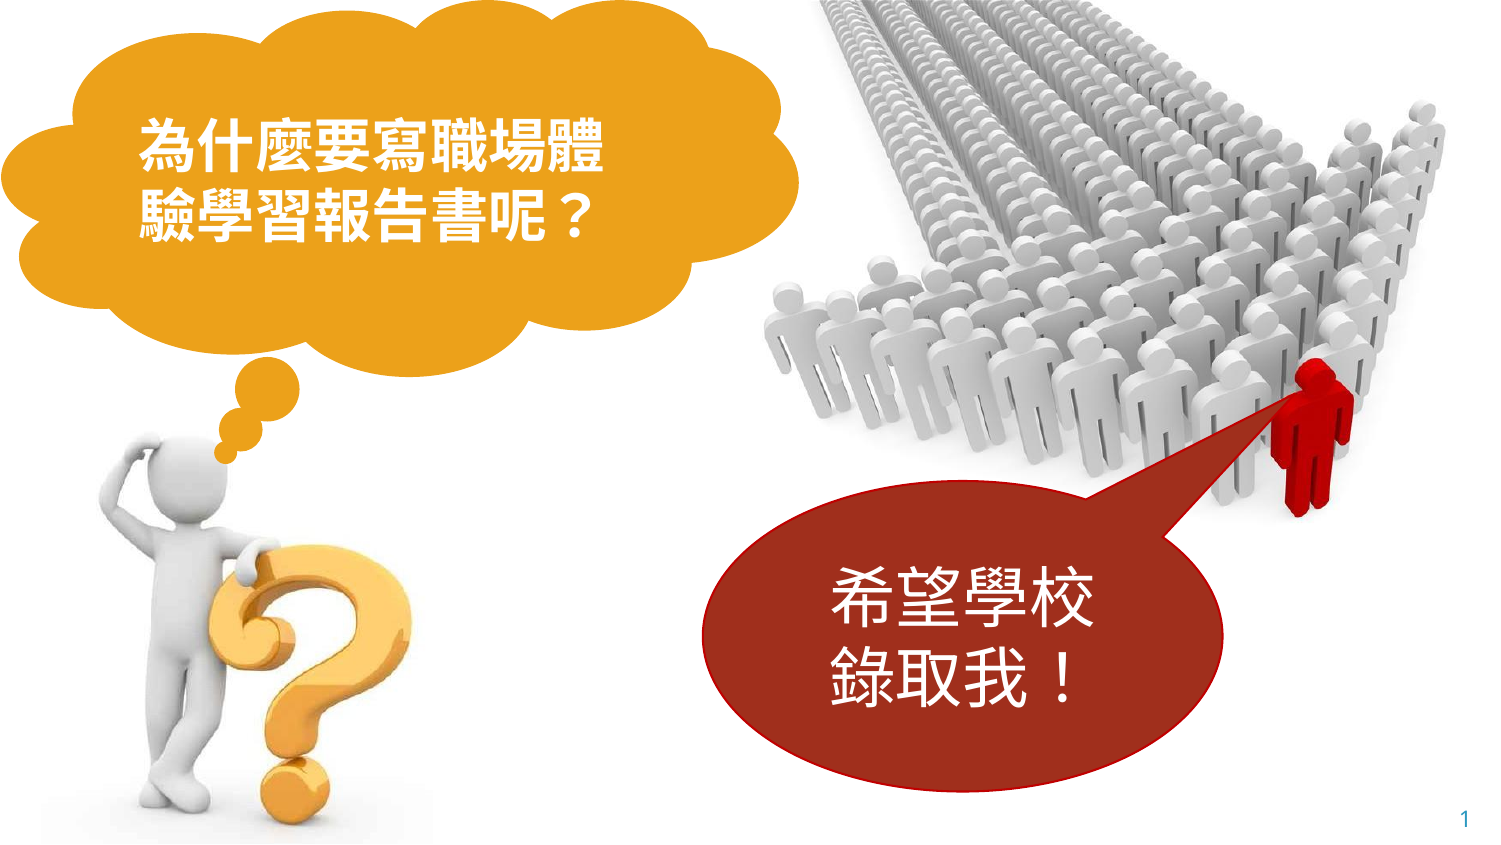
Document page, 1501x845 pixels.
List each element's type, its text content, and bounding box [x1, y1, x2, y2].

text_box 希望學校 錄取我！ [702, 393, 1296, 792]
text_box 為什麼要寫職場體驗學習報告書呢？ [2, 1, 798, 377]
text_box 1 [1458, 804, 1483, 832]
picture [702, 0, 1501, 529]
picture [41, 431, 433, 844]
text_box 為什麼要寫職場體驗學習報告書呢？ [215, 357, 299, 463]
